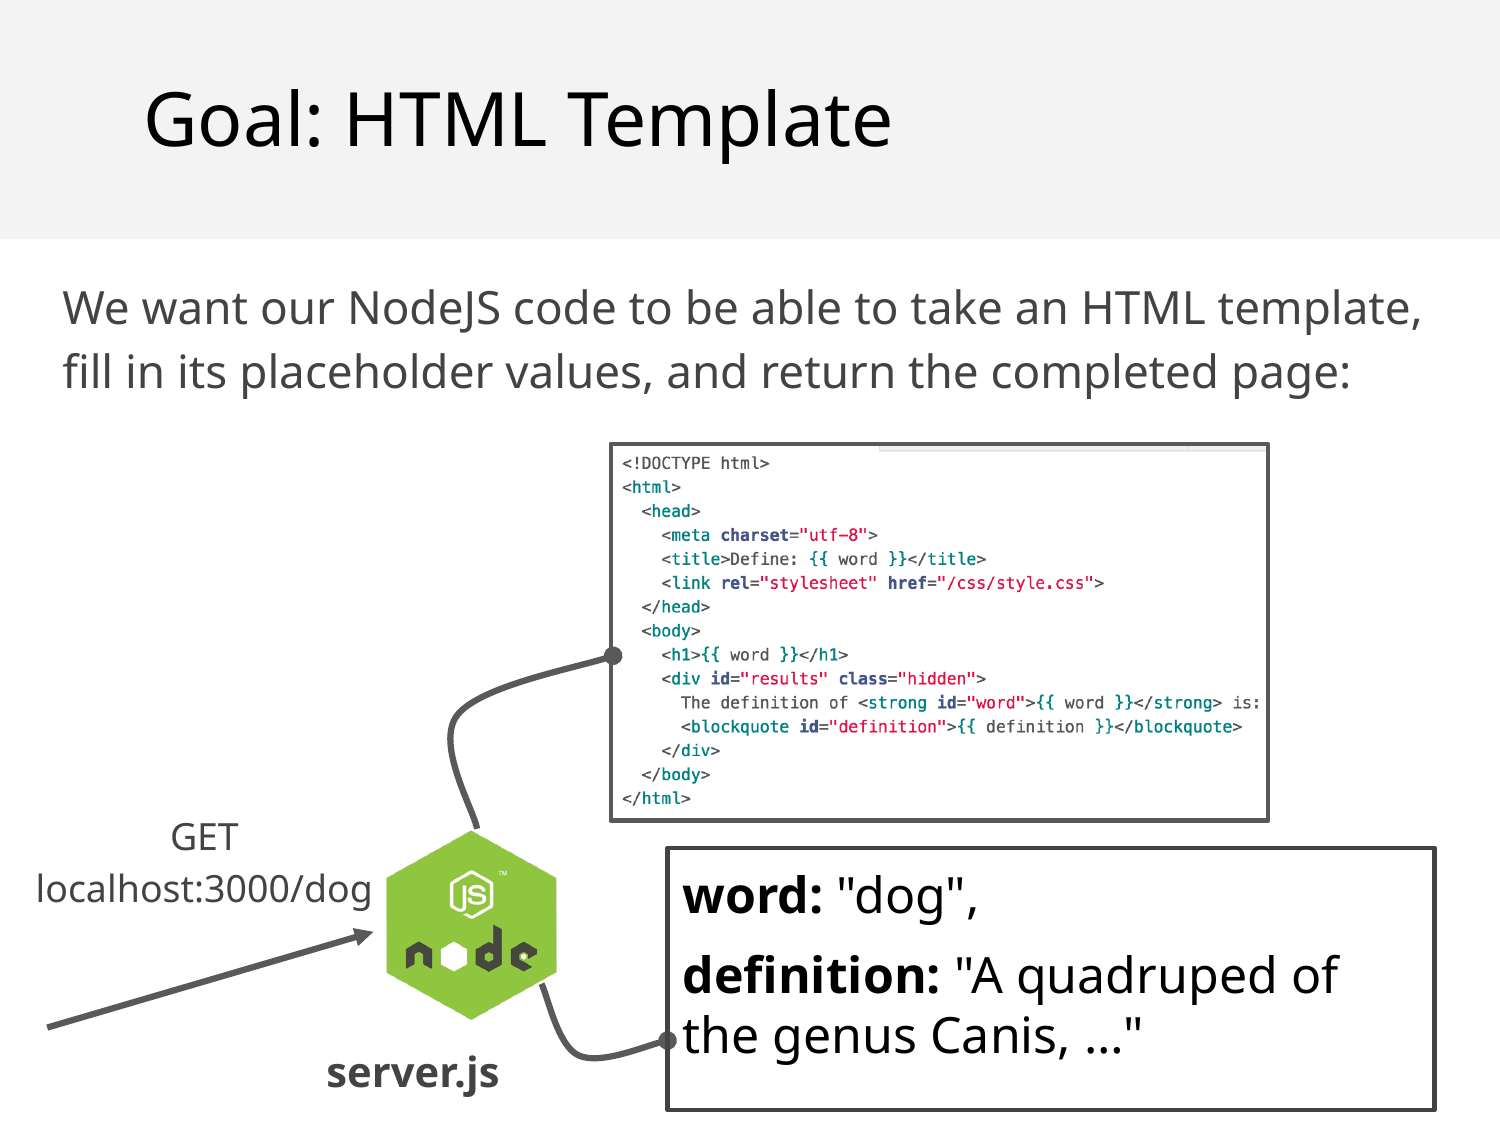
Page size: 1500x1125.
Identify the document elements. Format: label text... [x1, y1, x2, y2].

picture [613, 446, 1266, 819]
text_box word: "dog", definition: "A quadruped of the genus Canis, …" [667, 848, 1435, 1111]
list server.js [258, 1022, 568, 1095]
text_box GET localhost:3000/dog [7, 791, 401, 959]
list We want our NodeJS code to be able to take an HTML template, fill in its placeholder values, and return the completed page: [47, 255, 1441, 485]
title Goal: HTML Template [128, 56, 1372, 183]
picture [373, 828, 568, 1022]
